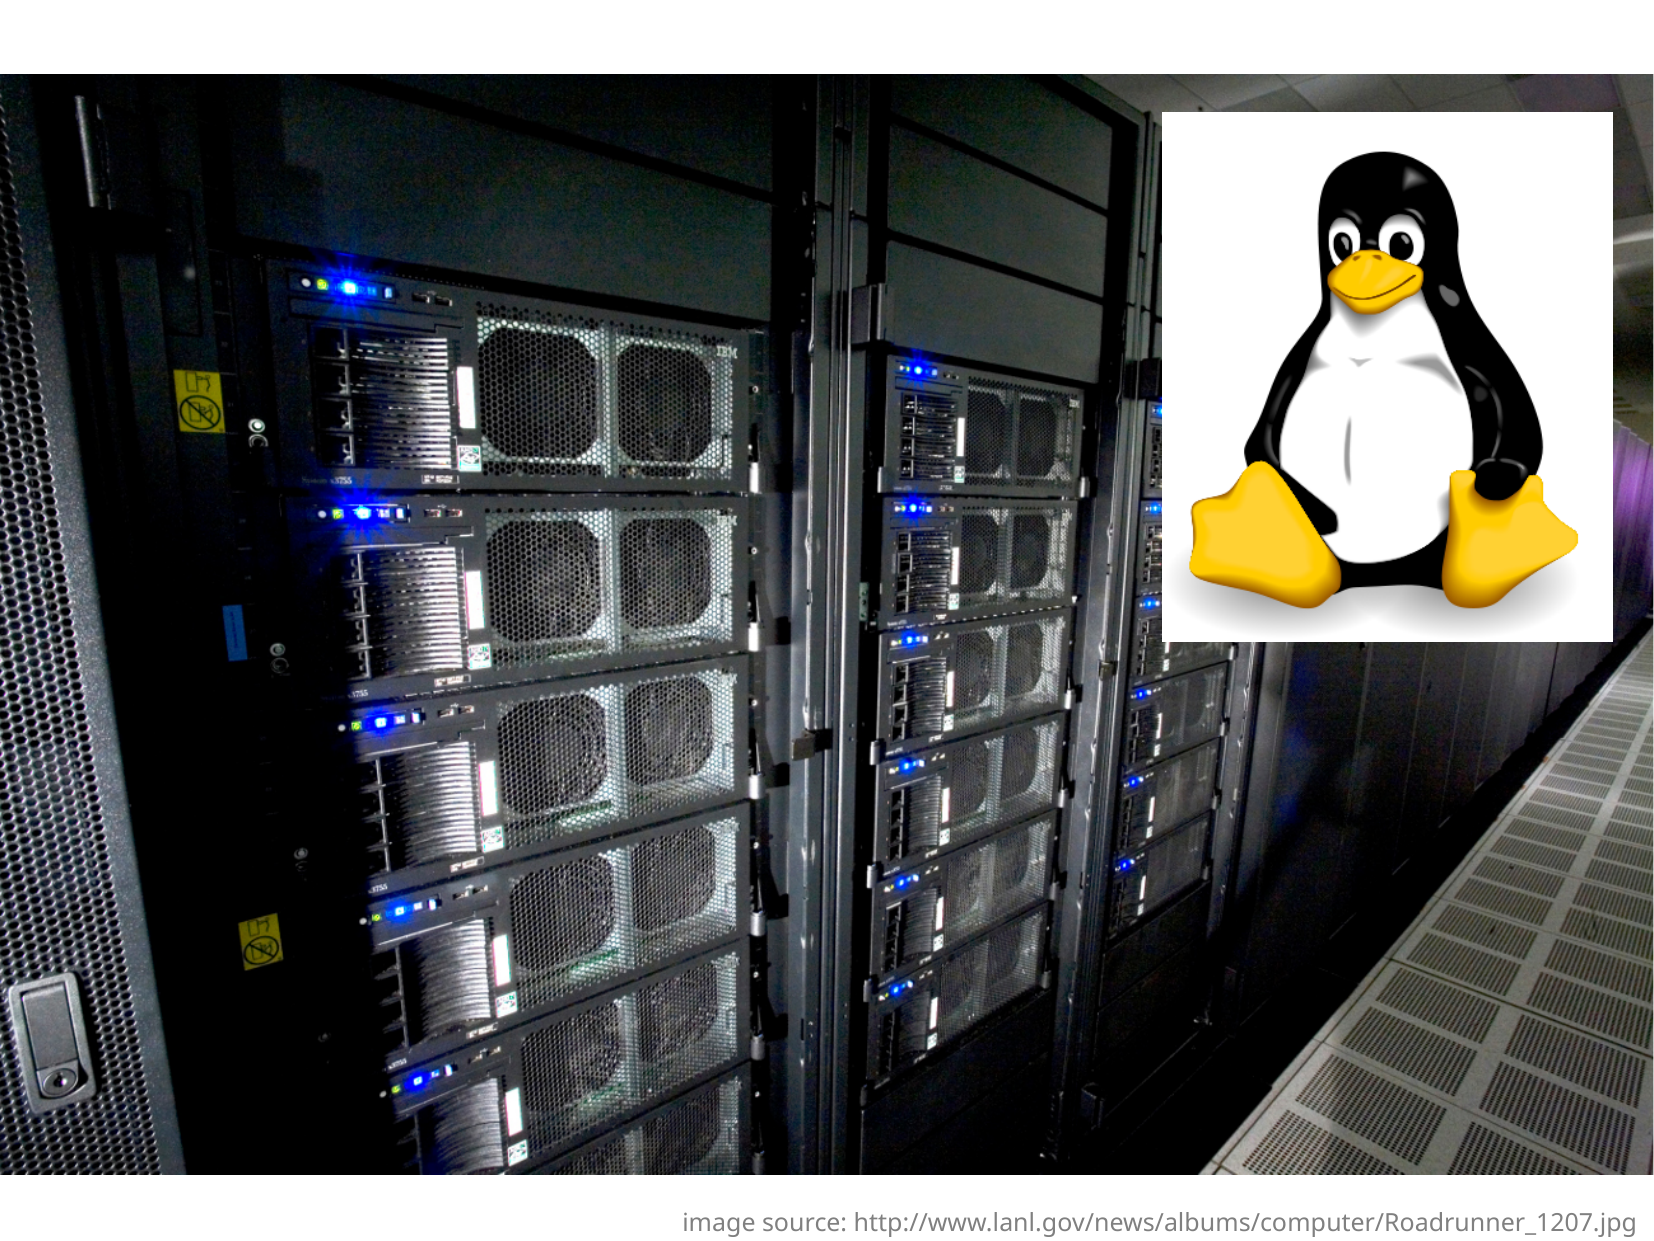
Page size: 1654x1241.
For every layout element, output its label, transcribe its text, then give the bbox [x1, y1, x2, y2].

text_box image source: http://www.lanl.gov/news/albums/computer/Roadrunner_1207.jpg [524, 1197, 1654, 1241]
picture [0, 74, 1654, 1175]
